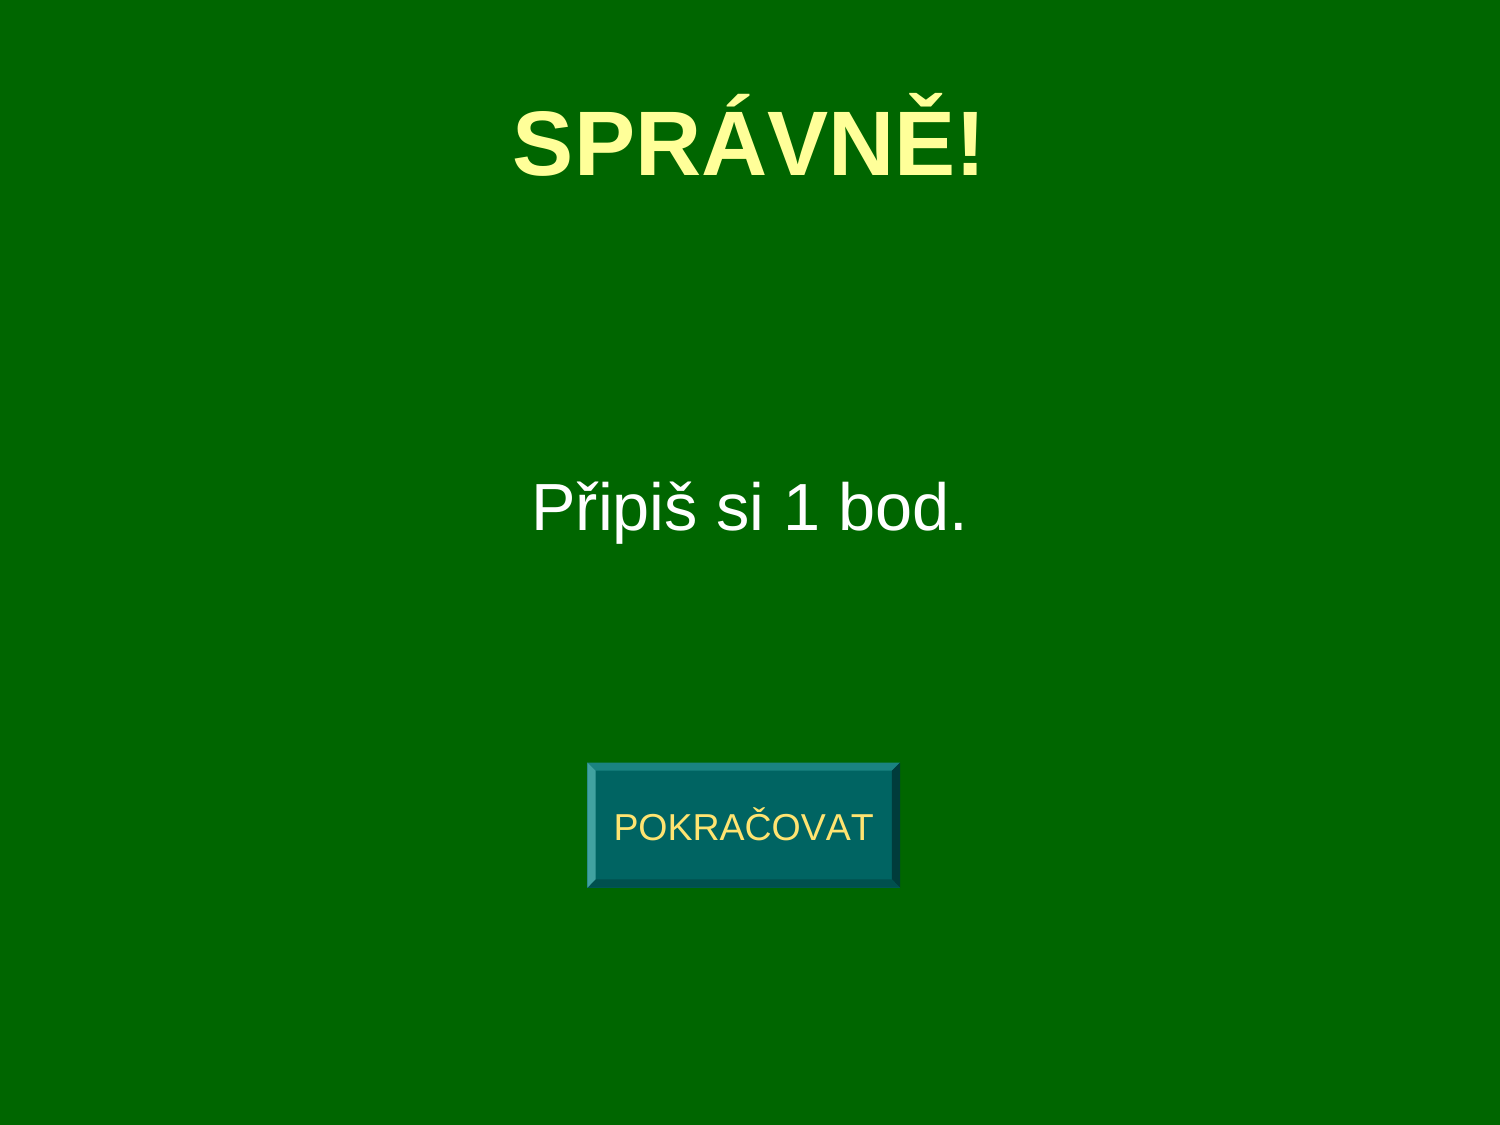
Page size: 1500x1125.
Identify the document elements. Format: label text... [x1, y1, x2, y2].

title ŠPATNĚ! [588, 762, 899, 771]
list Připiš si 1 bod. [75, 262, 1426, 1006]
title SPRÁVNĚ! [75, 45, 1426, 233]
text_box POKRAČOVAT [596, 771, 891, 879]
